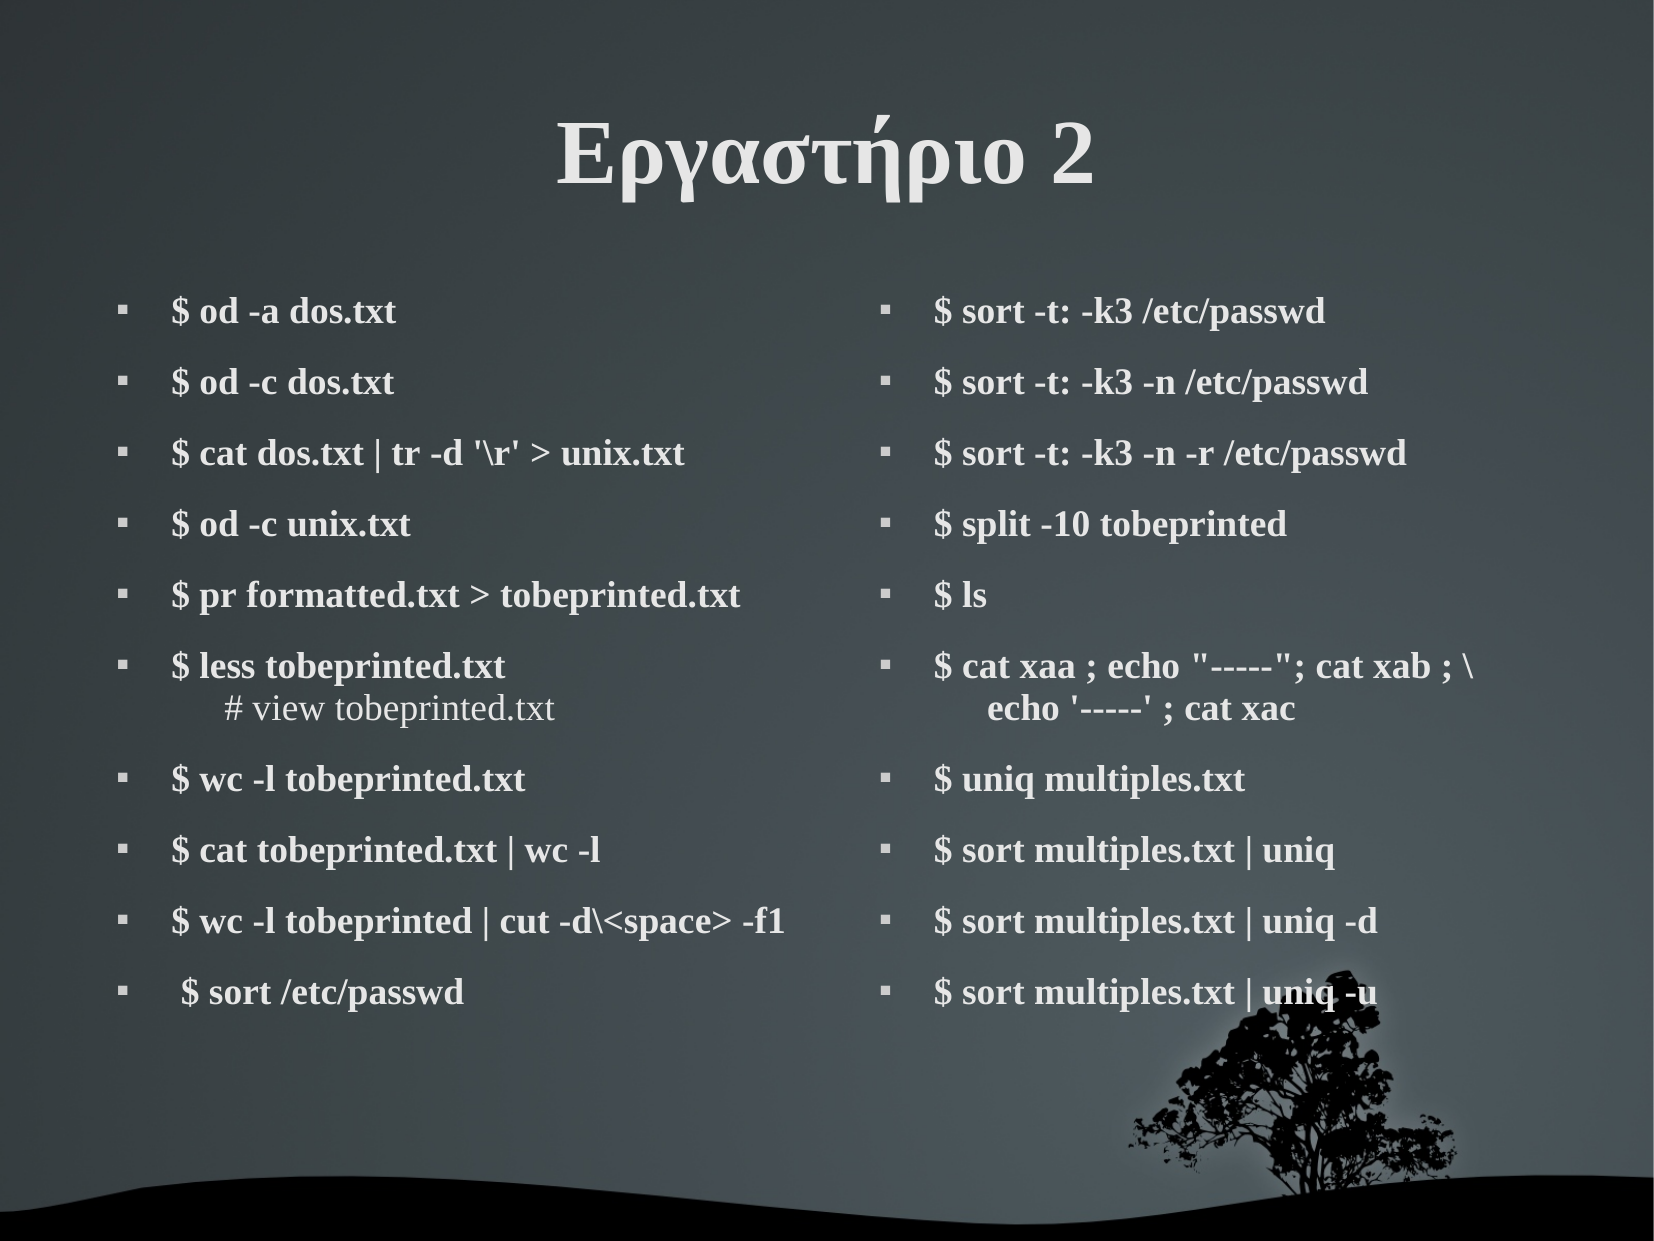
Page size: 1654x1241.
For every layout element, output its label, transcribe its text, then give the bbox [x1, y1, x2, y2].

list $ sort -t: -k3 /etc/passwd $ sort -t: -k3 -n /etc/passwd $ sort -t: -k3 -n -r /etc/passwd $ split -10 tobeprinted $ ls $ cat xaa ; echo "-----"; cat xab ; \ echo '-----' ; cat xac $ uniq multiples.txt $ sort multiples.txt | uniq $ sort multiples.txt | uniq -d $ sort multiples.txt | uniq -u [845, 290, 1572, 1109]
title Εργαστήριο 2 [82, 49, 1571, 257]
list $ od -a dos.txt $ od -c dos.txt $ cat dos.txt | tr -d '\r' > unix.txt $ od -c unix.txt $ pr formatted.txt > tobeprinted.txt $ less tobeprinted.txt # view tobeprinted.txt $ wc -l tobeprinted.txt $ cat tobeprinted.txt | wc -l $ wc -l tobeprinted | cut -d\<space> -f1 $ sort /etc/passwd [82, 290, 809, 1109]
picture [0, 0, 1654, 1241]
